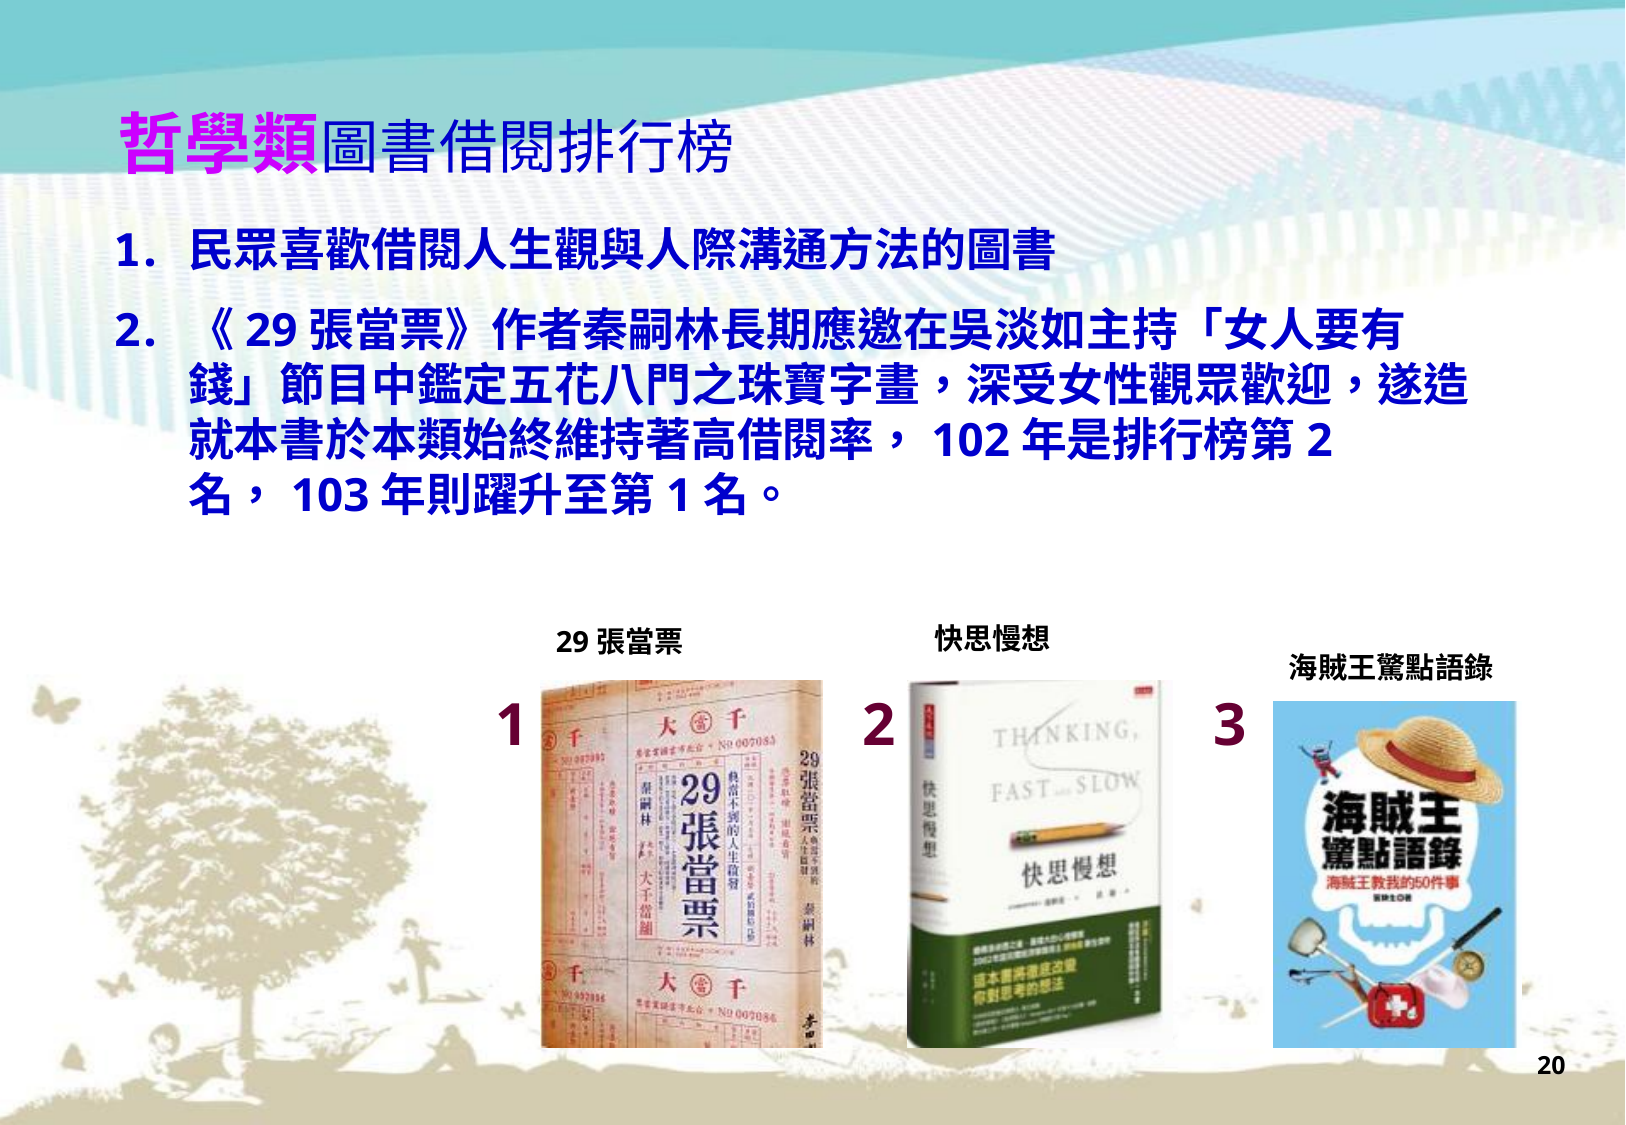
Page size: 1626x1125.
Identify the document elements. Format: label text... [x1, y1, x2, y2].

text_box 海賊王驚點語錄 [1274, 641, 1509, 692]
text_box 民眾喜歡借閱人生觀與人際溝通方法的圖書 《29張當票》作者秦嗣林長期應邀在吳淡如主持「女人要有錢」節目中鑑定五花八門之珠寶字畫，深受女性觀眾歡迎，遂造就本書於本類始終維持著高借閱率，102年是排行榜第2名，103年則躍升至第1名。 [98, 208, 1510, 533]
text_box 29張當票 [541, 616, 699, 666]
text_box 1 [480, 679, 545, 765]
text_box 哲學類圖書借閱排行榜 [102, 94, 751, 190]
picture [0, 0, 1625, 1125]
text_box 快思慢想 [919, 612, 1067, 663]
text_box 2 [847, 679, 911, 765]
text_box 3 [1198, 679, 1262, 765]
